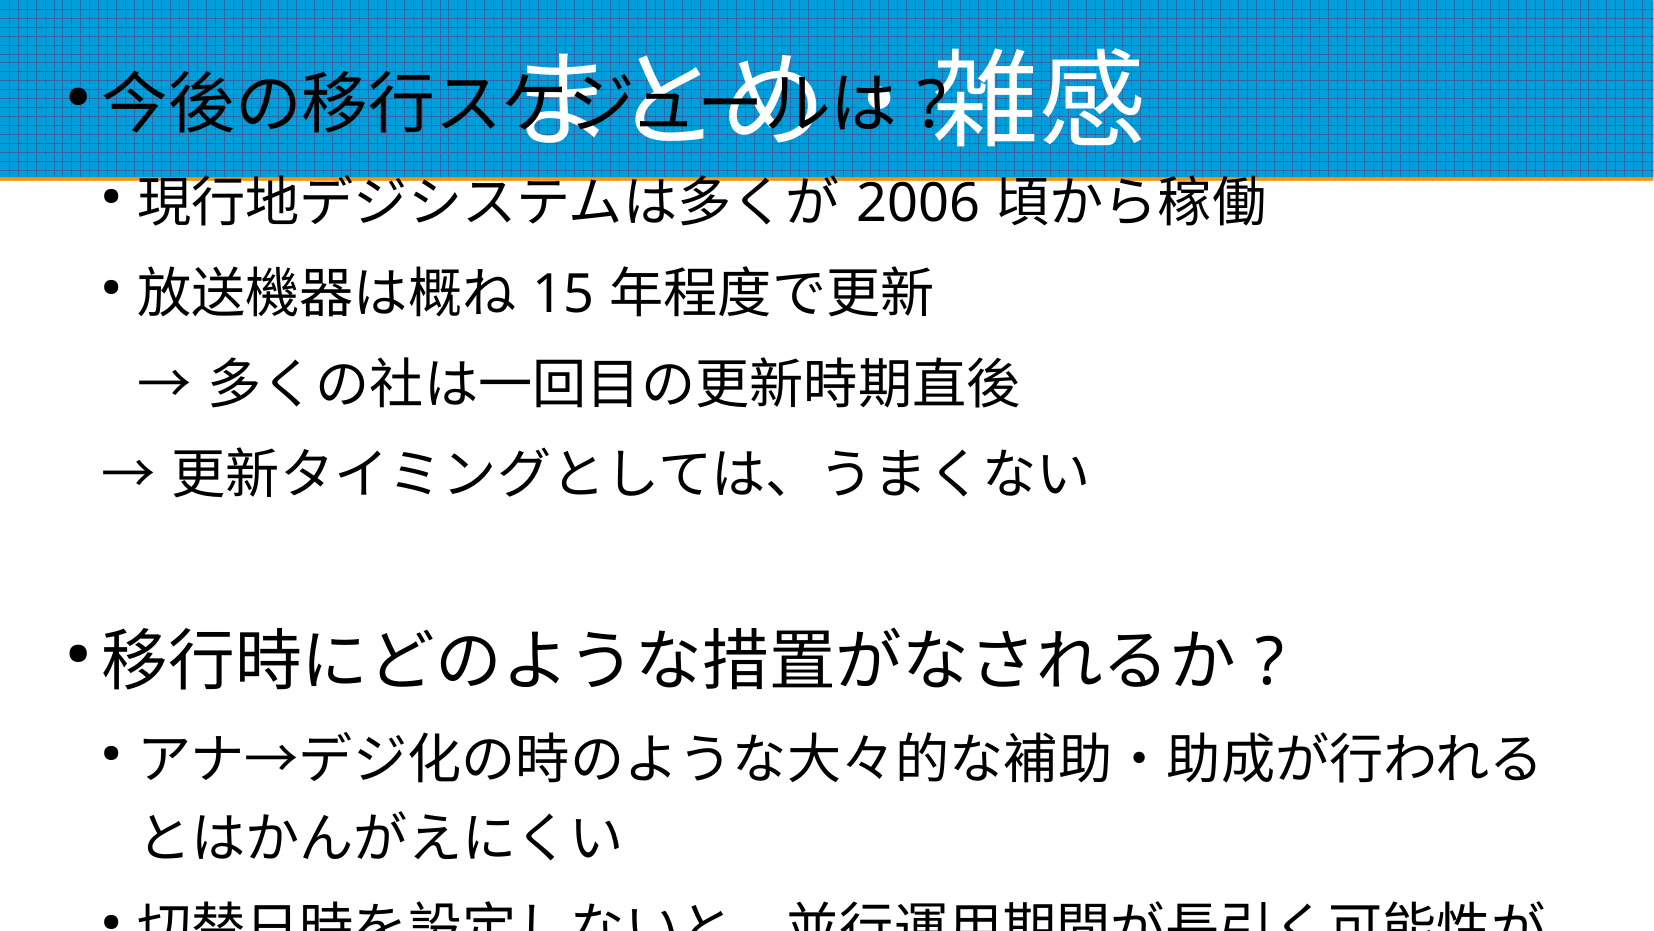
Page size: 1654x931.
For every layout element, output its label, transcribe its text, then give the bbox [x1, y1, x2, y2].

title まとめ・雑感 [82, 14, 1571, 171]
text_box 今後の移行スケジュールは? 現行地デジシステムは多くが2006頃から稼働 放送機器は概ね15年程度で更新 →多くの社は一回目の更新時期直後 →更新タイミングとしては、うまくない 移行時にどのような措置がなされるか? アナ→デジ化の時のような大々的な補助・助成が行われるとはかんがえにくい 切替日時を設定しないと、並行運用期間が長引く可能性がある [60, 181, 1573, 910]
